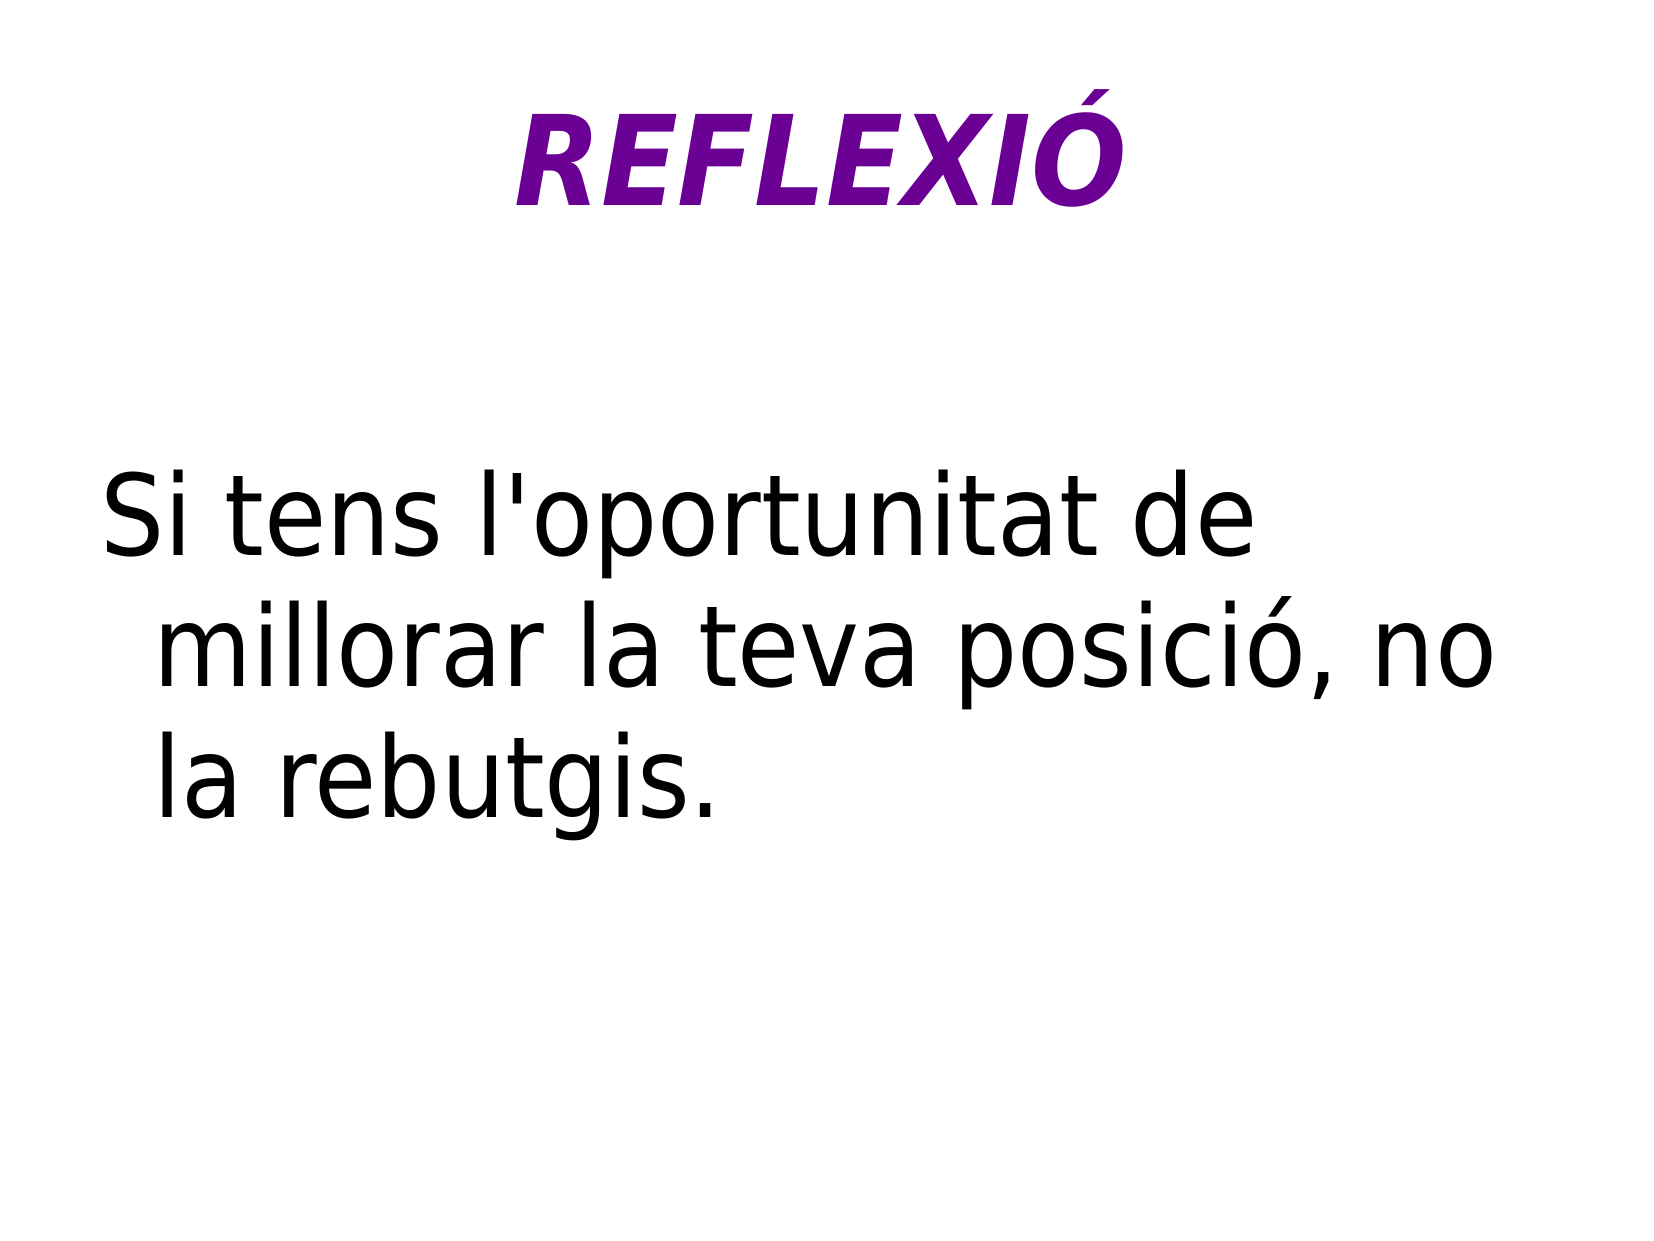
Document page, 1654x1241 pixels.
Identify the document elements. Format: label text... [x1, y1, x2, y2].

list Si tens l'oportunitat de millorar la teva posició, no la rebutgis. [82, 290, 1571, 1109]
title REFLEXIÓ [76, 58, 1565, 266]
